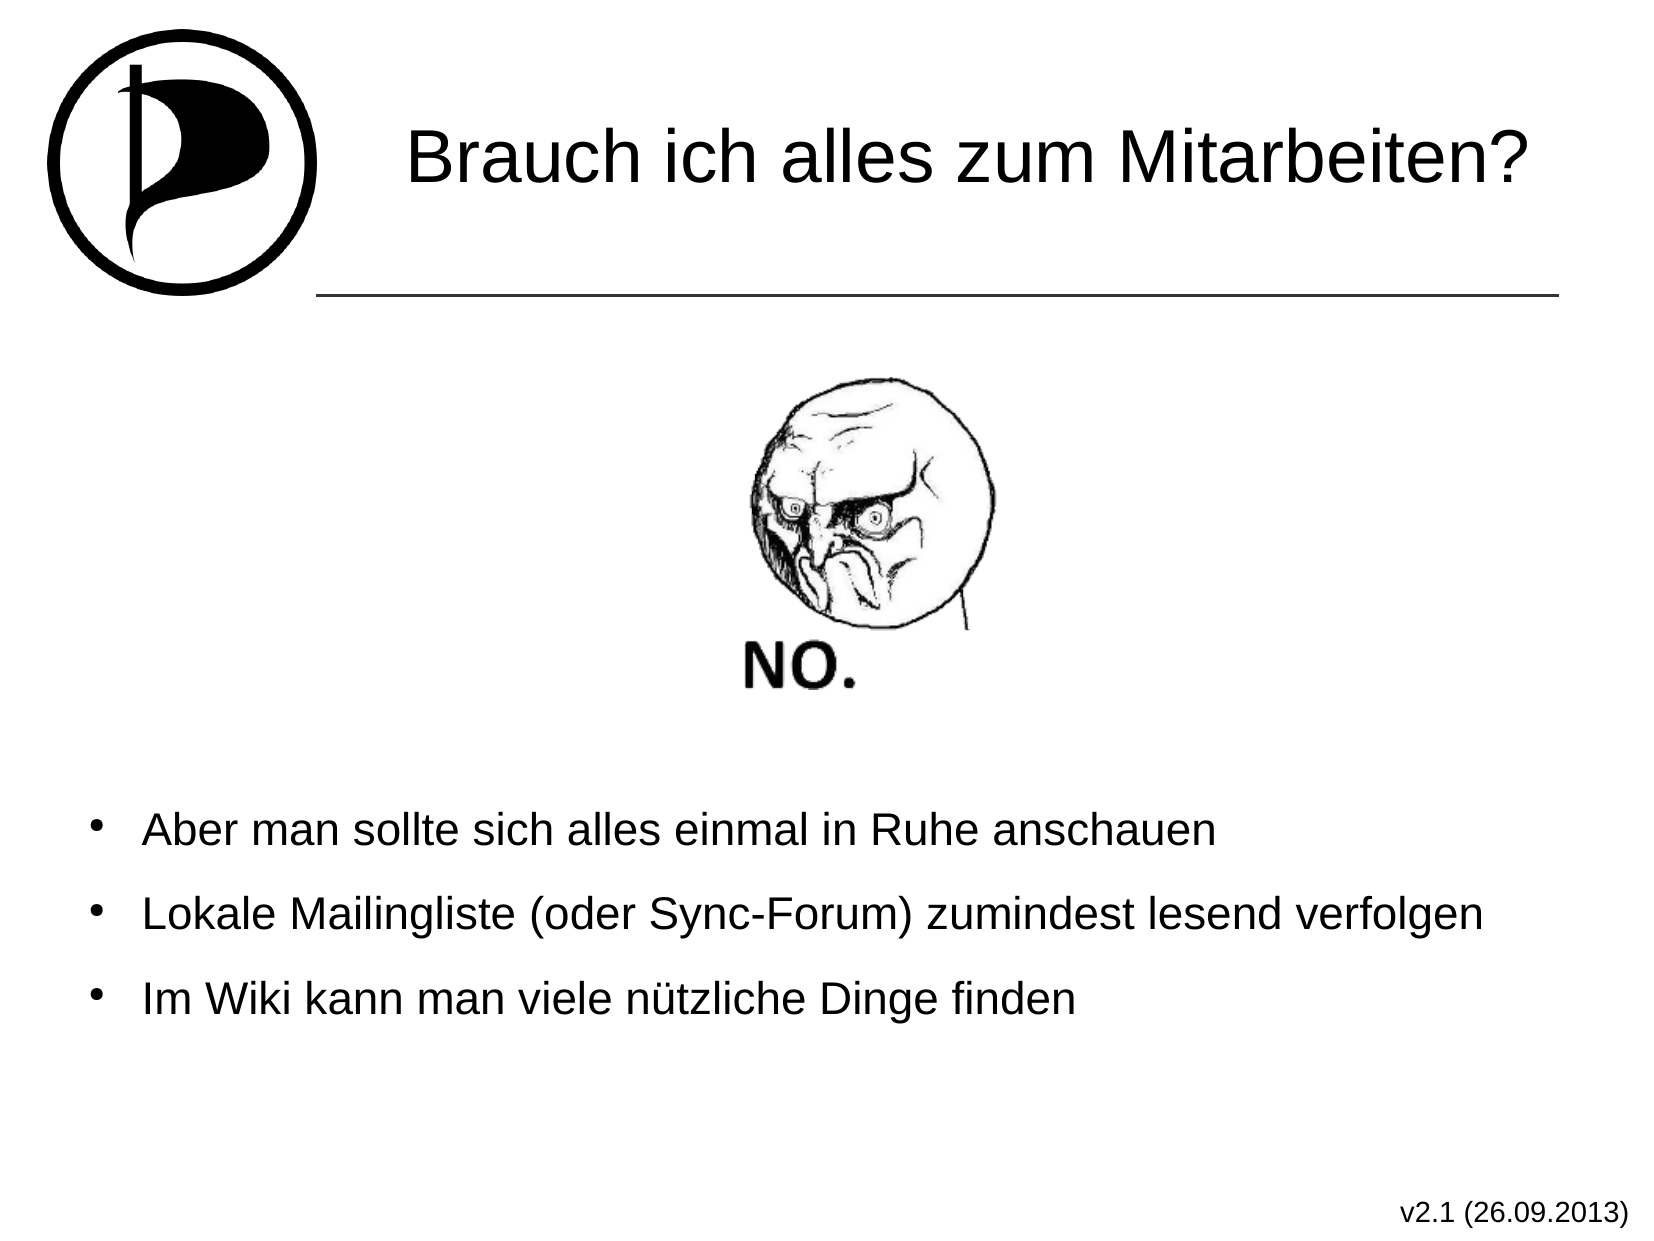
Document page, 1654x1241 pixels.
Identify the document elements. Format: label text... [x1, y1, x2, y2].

picture [47, 29, 317, 296]
list v2.1 (26.09.2013) [1358, 1192, 1654, 1241]
title Brauch ich alles zum Mitarbeiten? [366, 49, 1571, 257]
list Aber man sollte sich alles einmal in Ruhe anschauen Lokale Mailingliste (oder Sync-Forum) zumindest lesend verfolgen Im Wiki kann man viele nützliche Dinge finden [70, 689, 1550, 1151]
picture [744, 377, 998, 690]
